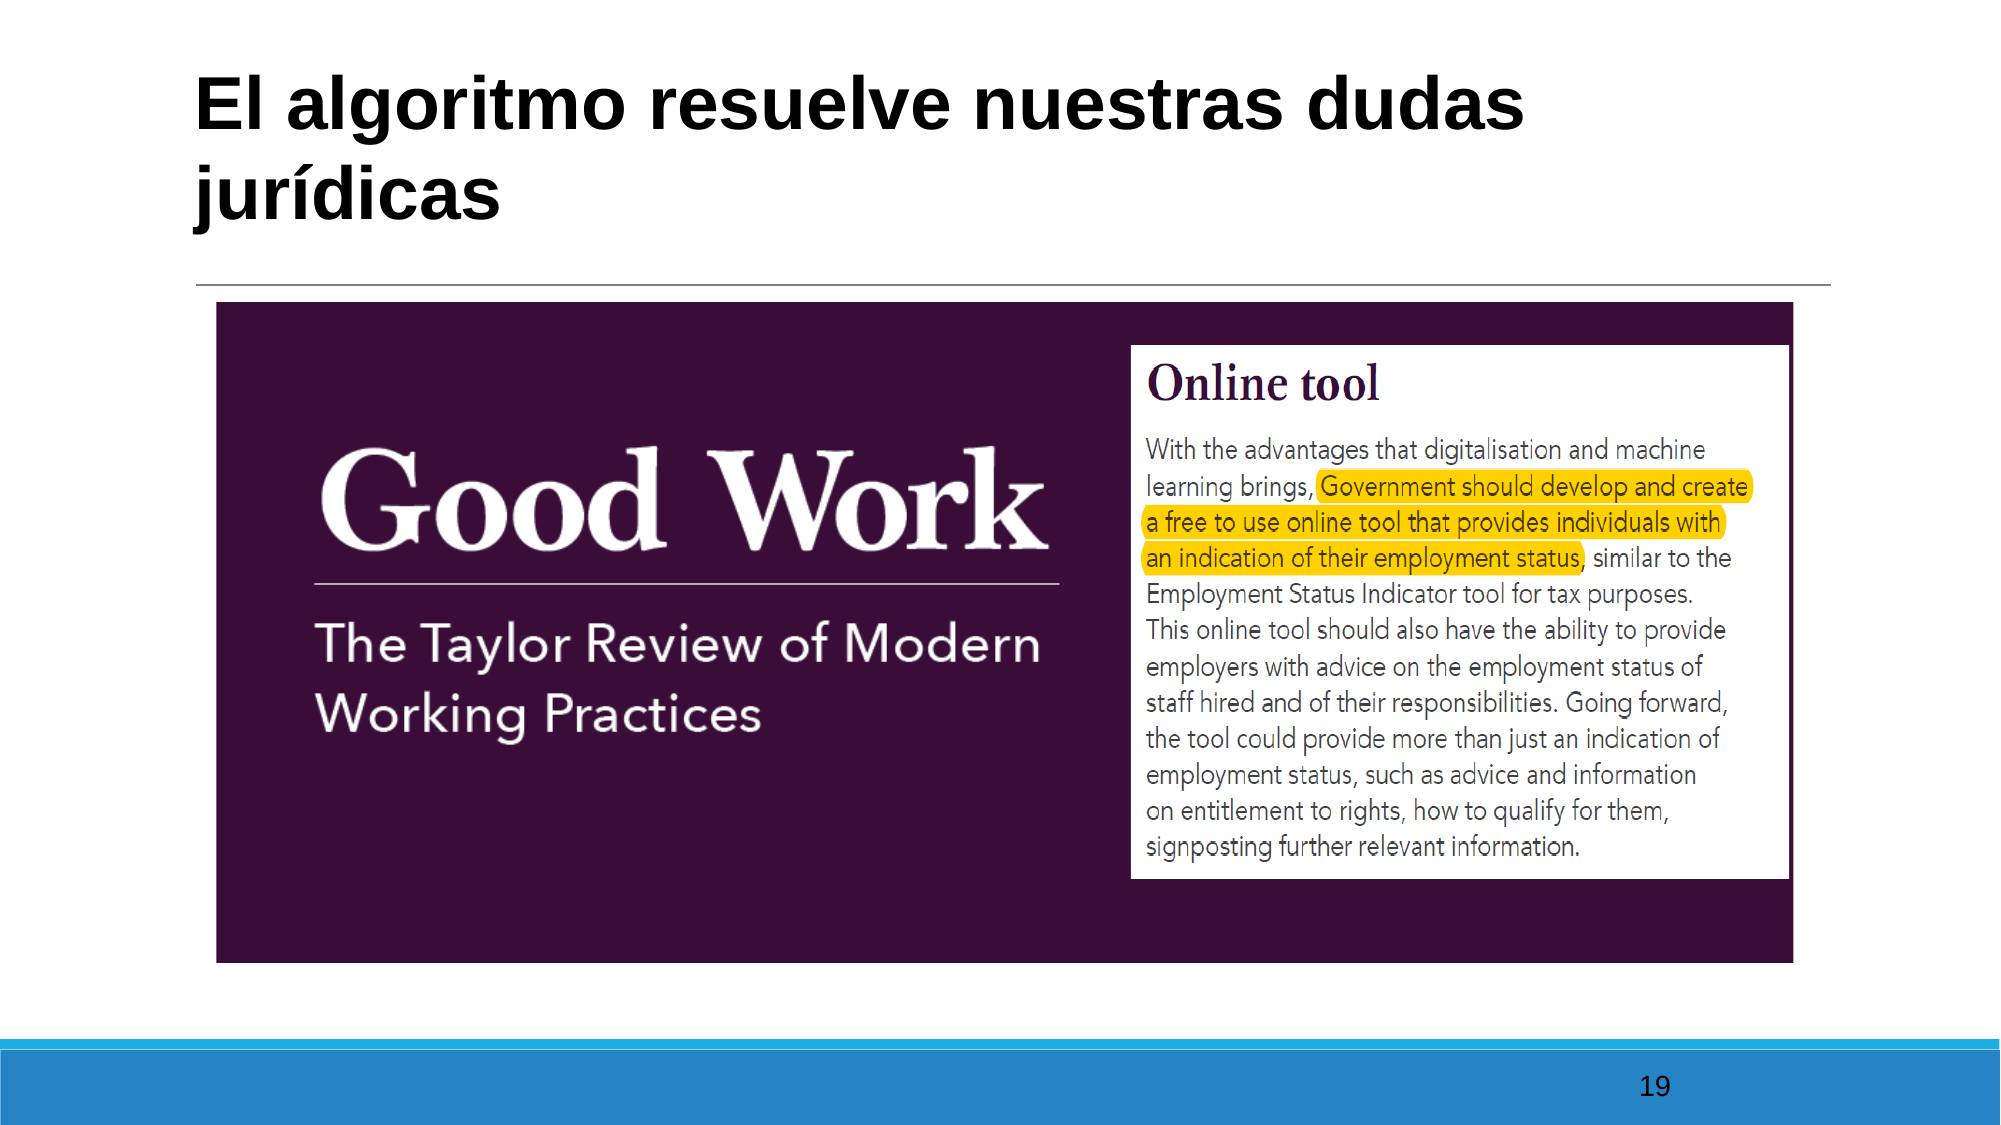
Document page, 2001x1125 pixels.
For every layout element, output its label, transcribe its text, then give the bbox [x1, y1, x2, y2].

slide_number <número> [1624, 1059, 1840, 1120]
title El algoritmo resuelve nuestras dudas jurídicas [180, 47, 1830, 285]
picture [216, 302, 1794, 963]
